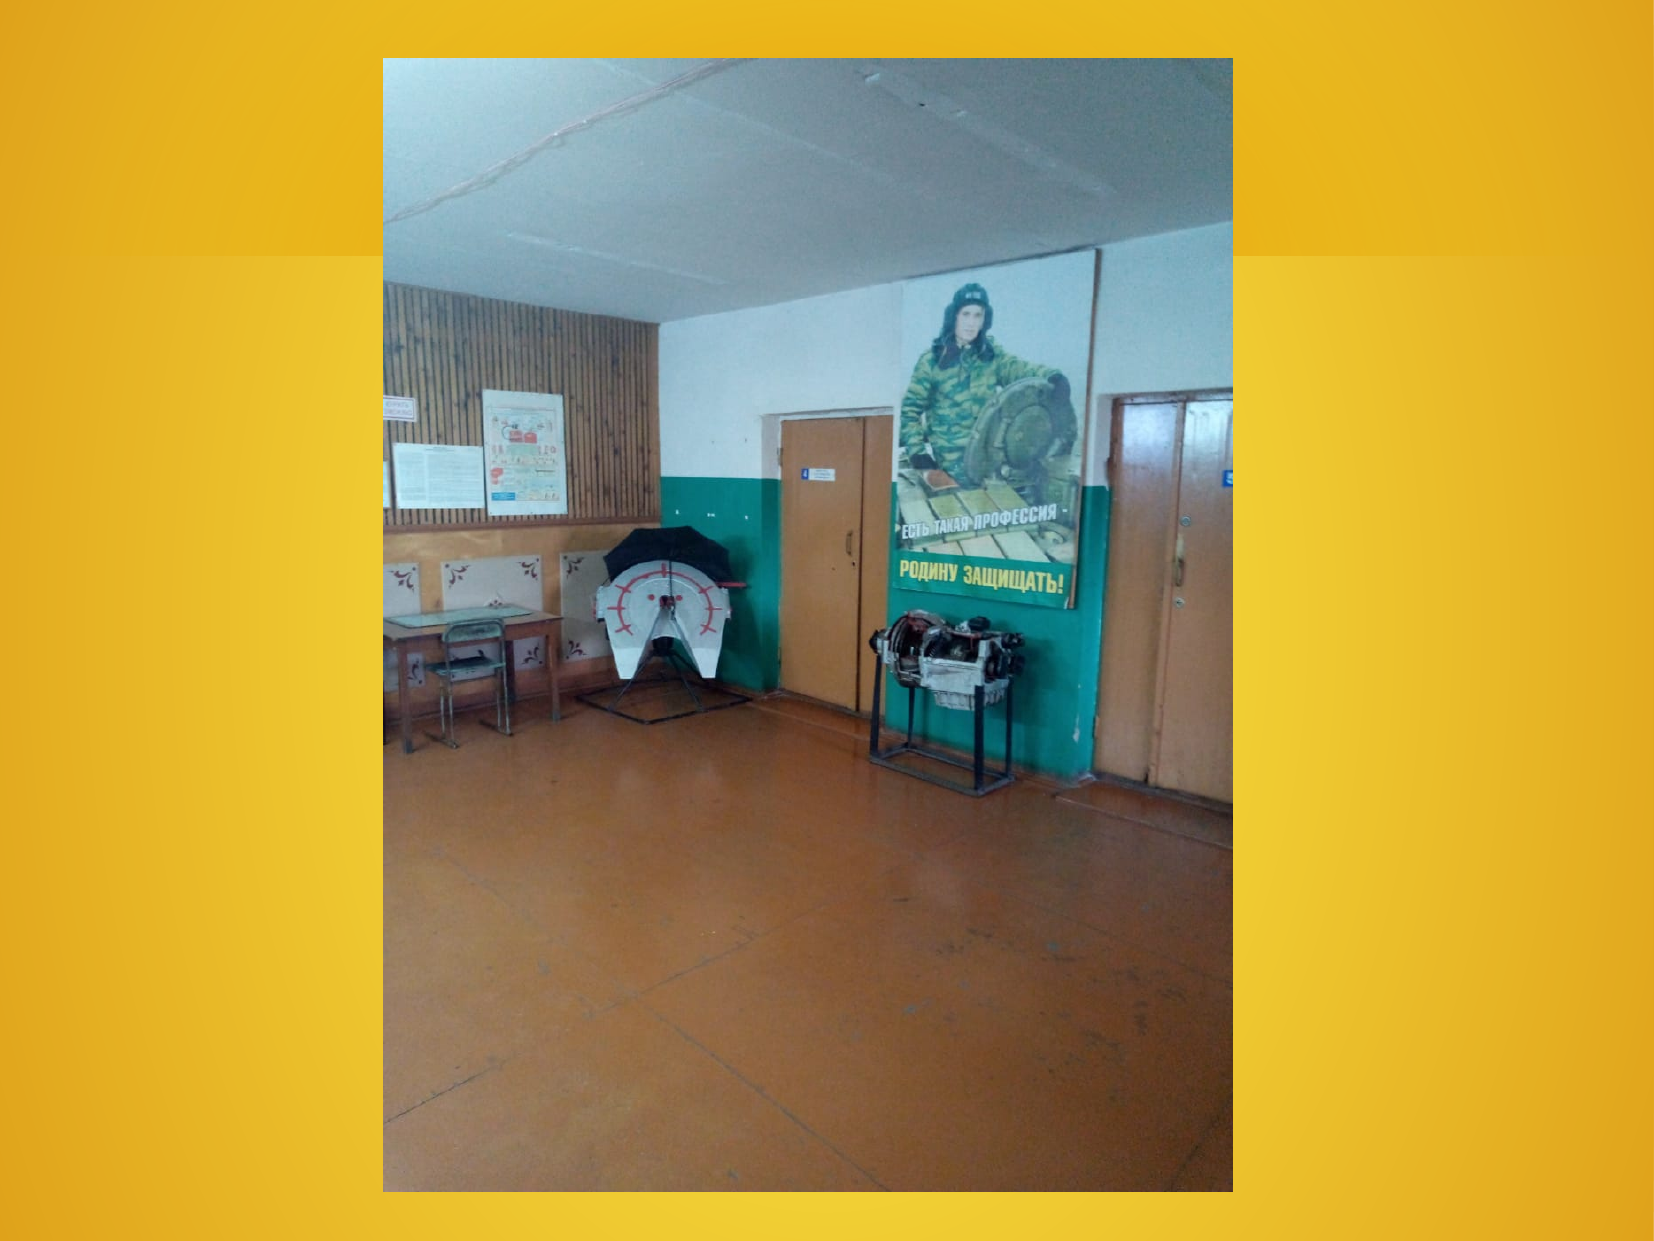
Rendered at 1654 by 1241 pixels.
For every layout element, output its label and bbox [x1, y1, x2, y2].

picture [383, 58, 1233, 1192]
